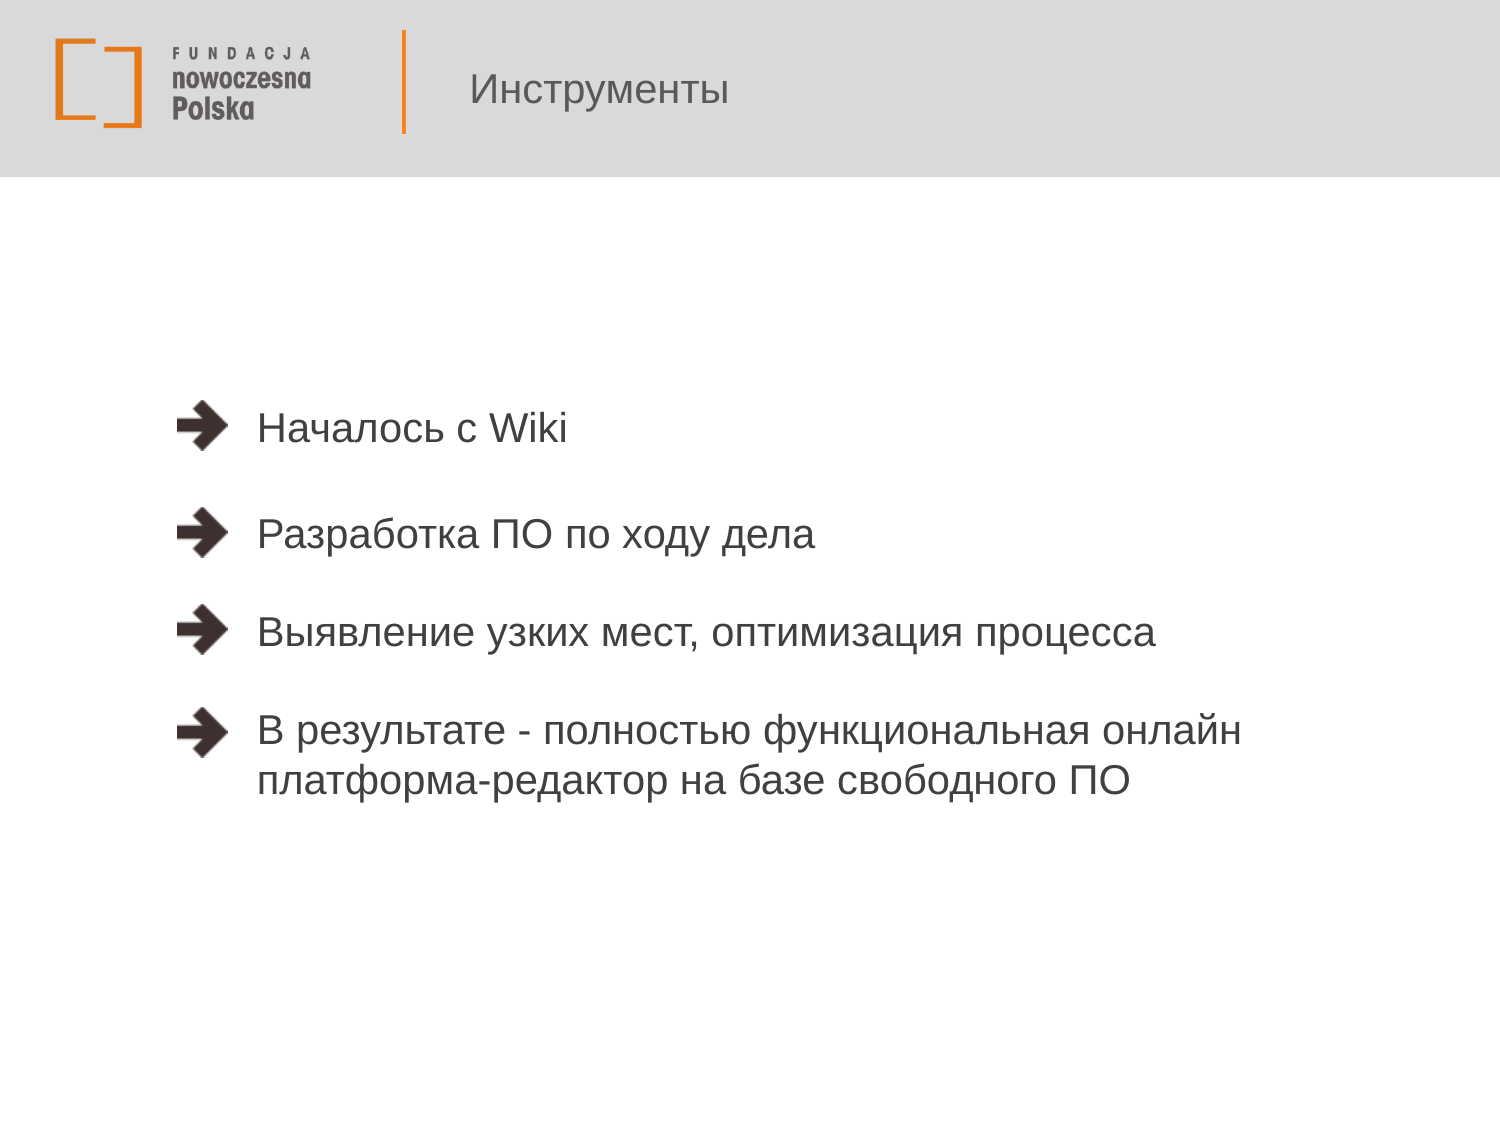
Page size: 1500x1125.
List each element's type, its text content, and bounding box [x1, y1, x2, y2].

text_box Инструменты [454, 54, 1406, 120]
picture [53, 30, 313, 140]
picture [177, 507, 228, 558]
text_box Выявление узких мест, оптимизация процесса [242, 597, 1377, 663]
text_box Началось с Wiki [242, 393, 1377, 459]
text_box [0, 0, 1500, 178]
picture [395, 30, 422, 145]
picture [177, 400, 228, 451]
text_box Разработка ПО по ходу дела [242, 499, 1377, 565]
picture [177, 707, 228, 758]
picture [177, 604, 228, 655]
text_box В результате - полностью функциональная онлайн платформа-редактор на базе свободного ПО [242, 695, 1377, 811]
